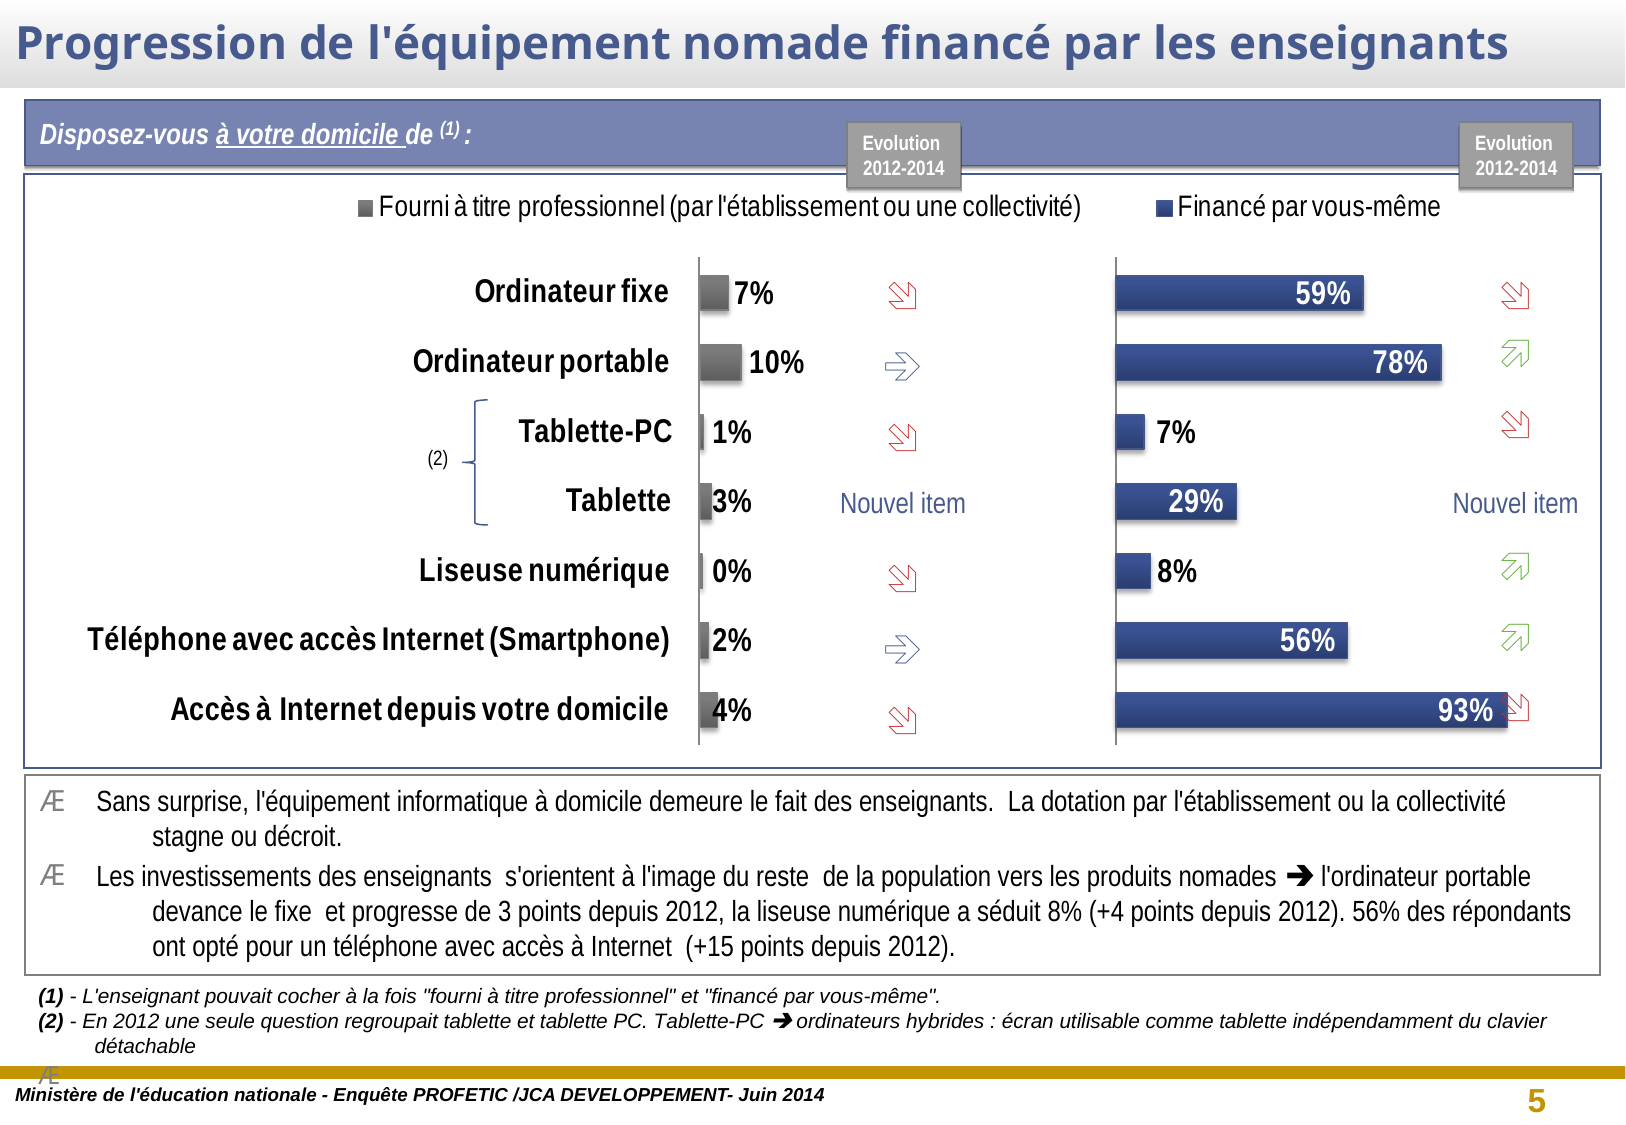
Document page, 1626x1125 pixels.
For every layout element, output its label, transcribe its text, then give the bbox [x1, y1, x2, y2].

text_box Nouvel item [1437, 476, 1596, 528]
text_box  [1483, 393, 1550, 455]
text_box  [871, 689, 937, 751]
text_box 5 [1512, 1071, 1625, 1125]
text_box (1) - L'enseignant pouvait cocher à la fois "fourni à titre professionnel" et "financé par vous-même". (2) - En 2012 une seule question regroupait tablette et tablette PC. Tablette-PC  ordinateurs hybrides : écran utilisable comme tablette indépendamment du clavier détachable [23, 975, 1599, 1051]
text_box  [867, 618, 941, 680]
text_box Evolution 2012-2014 [847, 121, 961, 188]
text_box  [1483, 264, 1550, 322]
text_box  [871, 264, 937, 325]
title Progression de l'équipement nomade financé par les enseignants [0, 0, 1625, 88]
list Sans surprise, l'équipement informatique à domicile demeure le fait des enseignants. La dotation par l'établissement ou la collectivité stagne ou décroit. Les investissements des enseignants s'orientent à l'image du reste de la population vers les produits nomades  l'ordinateur portable devance le fixe et progresse de 3 points depuis 2012, la liseuse numérique a séduit 8% (+4 points depuis 2012). 56% des répondants ont opté pour un téléphone avec accès à Internet (+15 points depuis 2012). [24, 774, 1600, 976]
text_box Evolution 2012-2014 [1459, 121, 1574, 188]
text_box Nouvel item [825, 476, 983, 528]
text_box  [1483, 676, 1550, 738]
text_box  [871, 547, 937, 609]
text_box  [867, 335, 941, 396]
text_box  [1483, 606, 1550, 667]
picture [24, 174, 1600, 768]
text_box (2) [412, 437, 464, 478]
text_box  [1483, 322, 1550, 384]
text_box  [1483, 535, 1550, 596]
text_box  [871, 406, 937, 467]
text_box Ministère de l'éducation nationale - Enquête PROFETIC /JCA DEVELOPPEMENT- Juin 2014 [0, 1074, 1501, 1125]
list Disposez-vous à votre domicile de (1) : [24, 99, 1600, 166]
